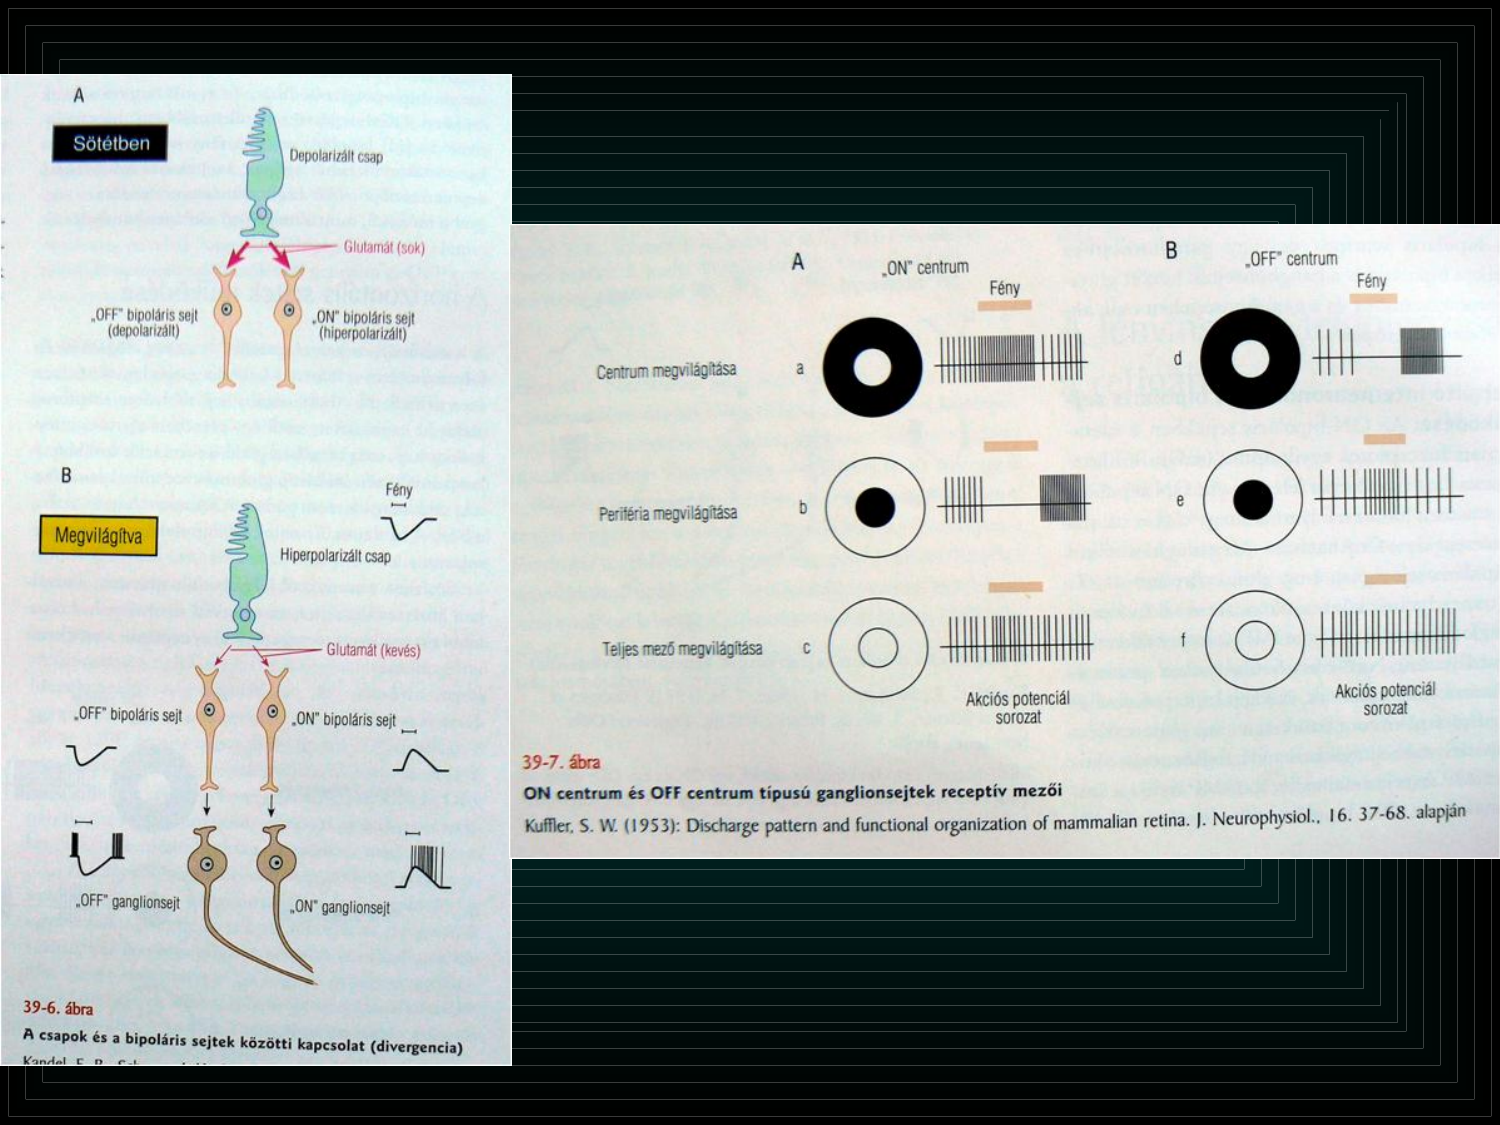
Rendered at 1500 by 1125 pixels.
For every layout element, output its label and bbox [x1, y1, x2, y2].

picture [0, 74, 1500, 1066]
